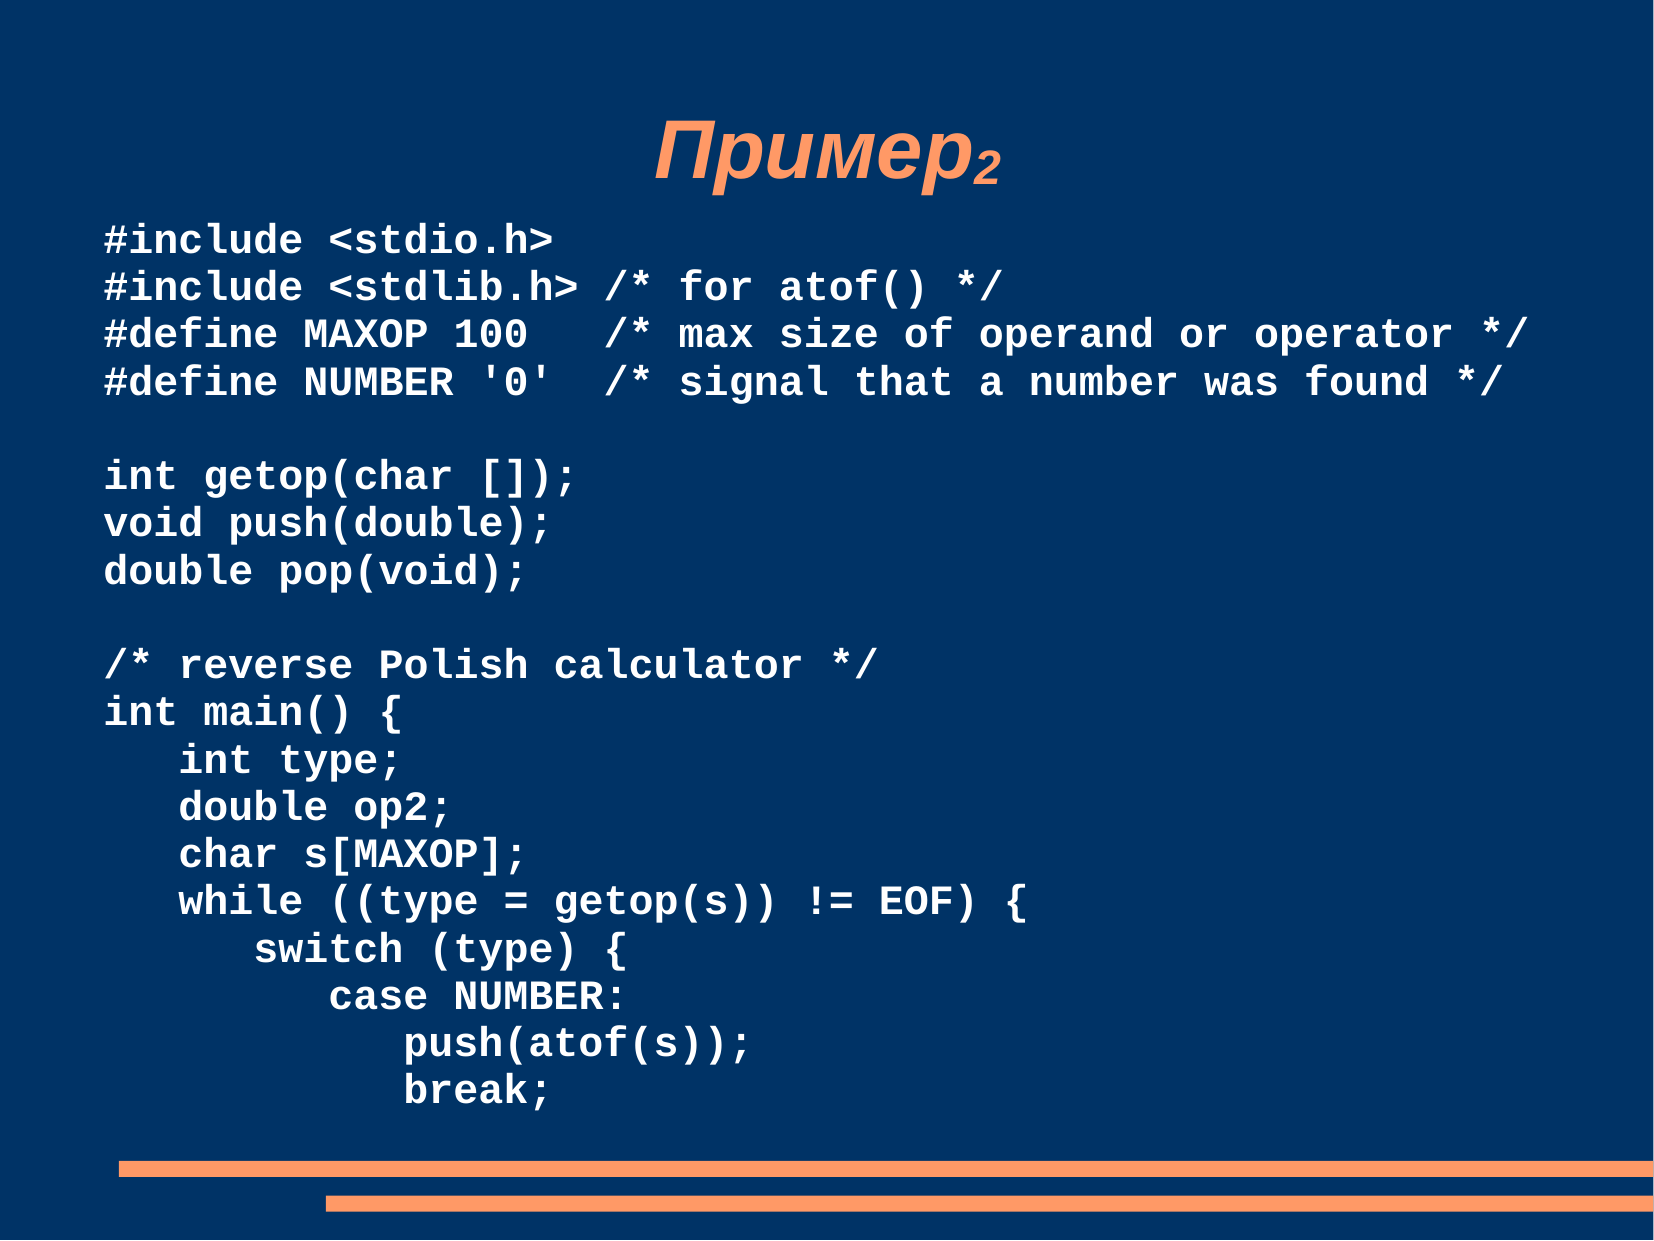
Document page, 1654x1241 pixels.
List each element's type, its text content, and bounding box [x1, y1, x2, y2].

title Пример2 [121, 46, 1534, 211]
text_box #include <stdio.h> #include <stdlib.h> /* for atof() */ #define MAXOP 100 /* max size of operand or operator */ #define NUMBER '0' /* signal that a number was found */ int getop(char []); void push(double); double pop(void); /* reverse Polish calculator */ int main() { int type; double op2; char s[MAXOP]; while ((type = getop(s)) != EOF) { switch (type) { case NUMBER: push(atof(s)); break; [88, 211, 1565, 1182]
